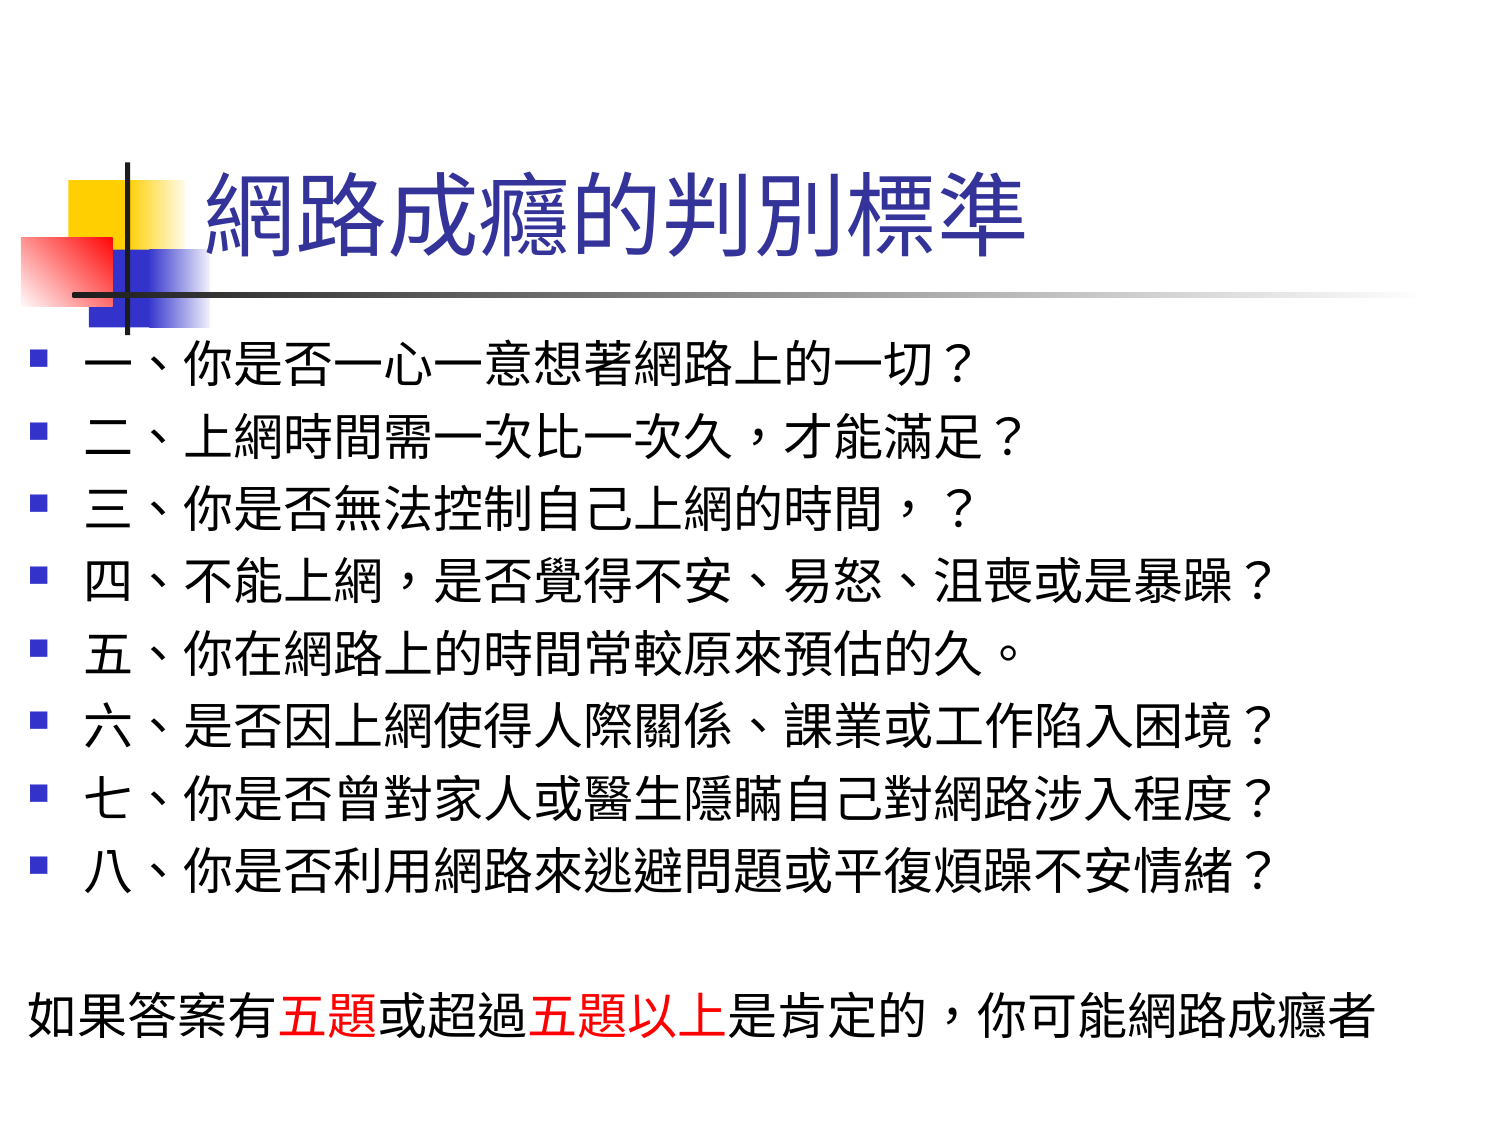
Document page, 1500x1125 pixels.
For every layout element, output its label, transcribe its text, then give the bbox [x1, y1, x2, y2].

list 一、你是否一心一意想著網路上的一切？ 二、上網時間需一次比一次久，才能滿足？ 三、你是否無法控制自己上網的時間，？ 四、不能上網，是否覺得不安、易怒、沮喪或是暴躁？ 五、你在網路上的時間常較原來預估的久。 六、是否因上網使得人際關係、課業或工作陷入困境？ 七、你是否曾對家人或醫生隱瞞自己對網路涉入程度？ 八、你是否利用網路來逃避問題或平復煩躁不安情緒？ 如果答案有五題或超過五題以上是肯定的，你可能網路成癮者 [12, 324, 1488, 1120]
title 網路成癮的判別標準 [188, 35, 1468, 276]
